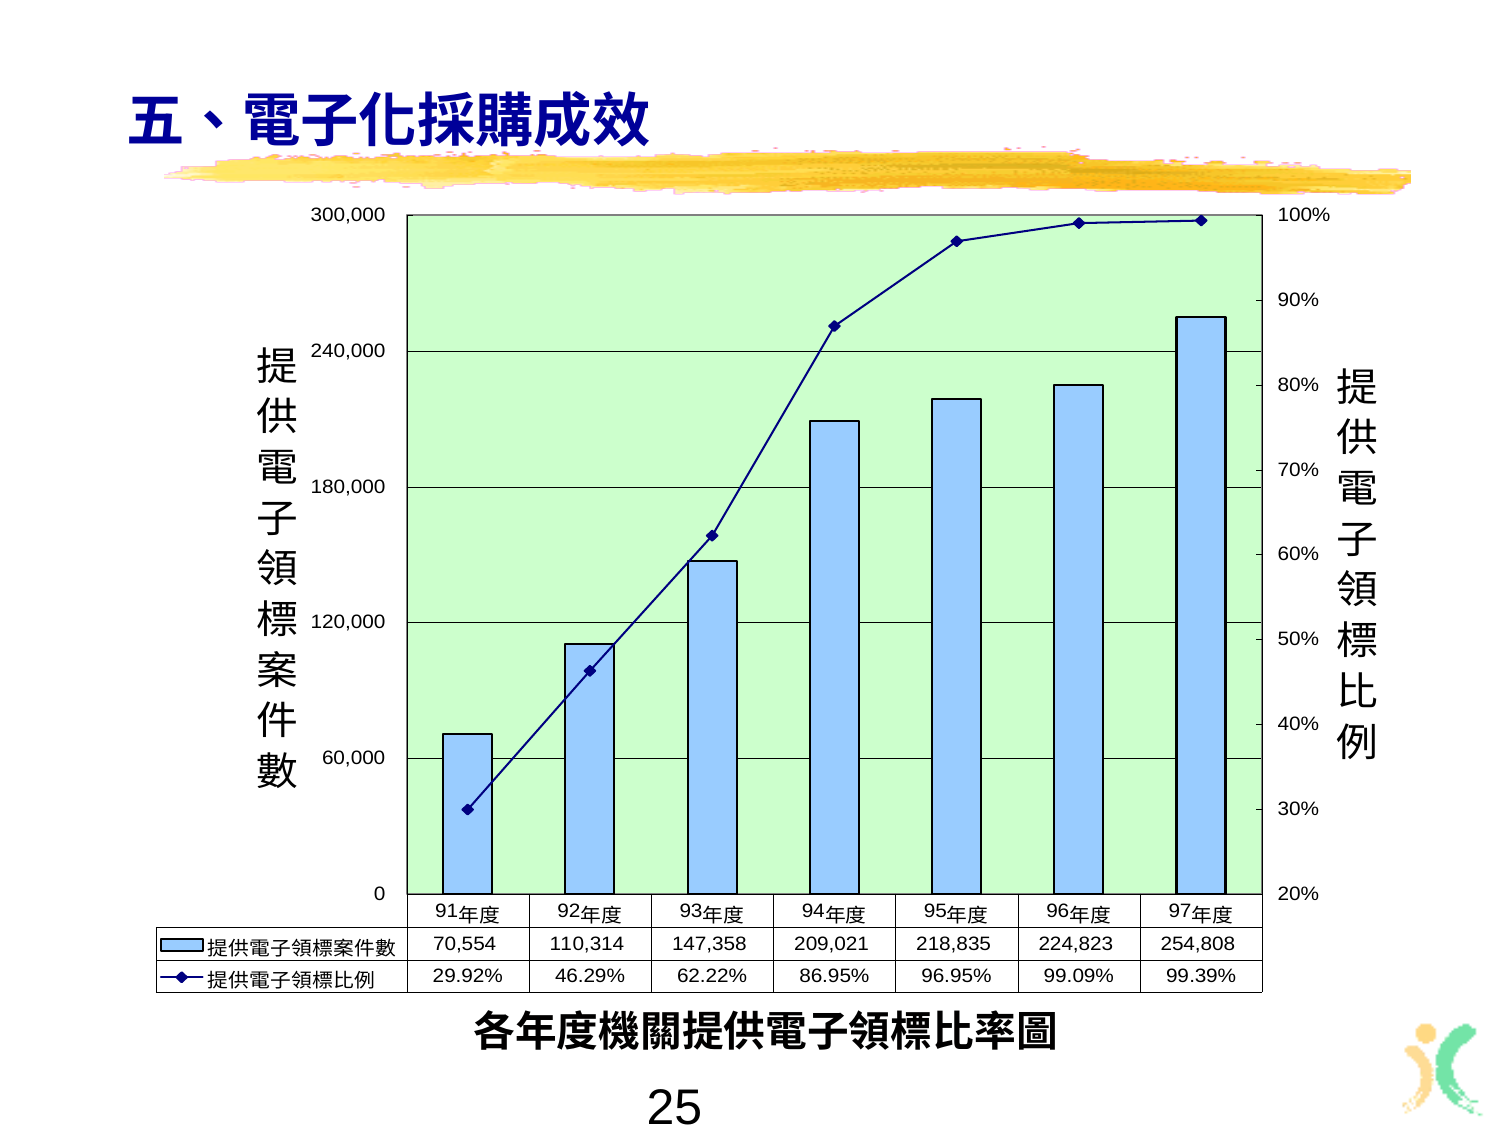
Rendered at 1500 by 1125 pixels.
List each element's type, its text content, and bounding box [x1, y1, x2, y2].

picture [0, 161, 1411, 1054]
text_box 五、電子化採購成效 [111, 75, 1417, 161]
text_box 各年度機關提供電子領標比率圖 [458, 996, 1119, 1072]
